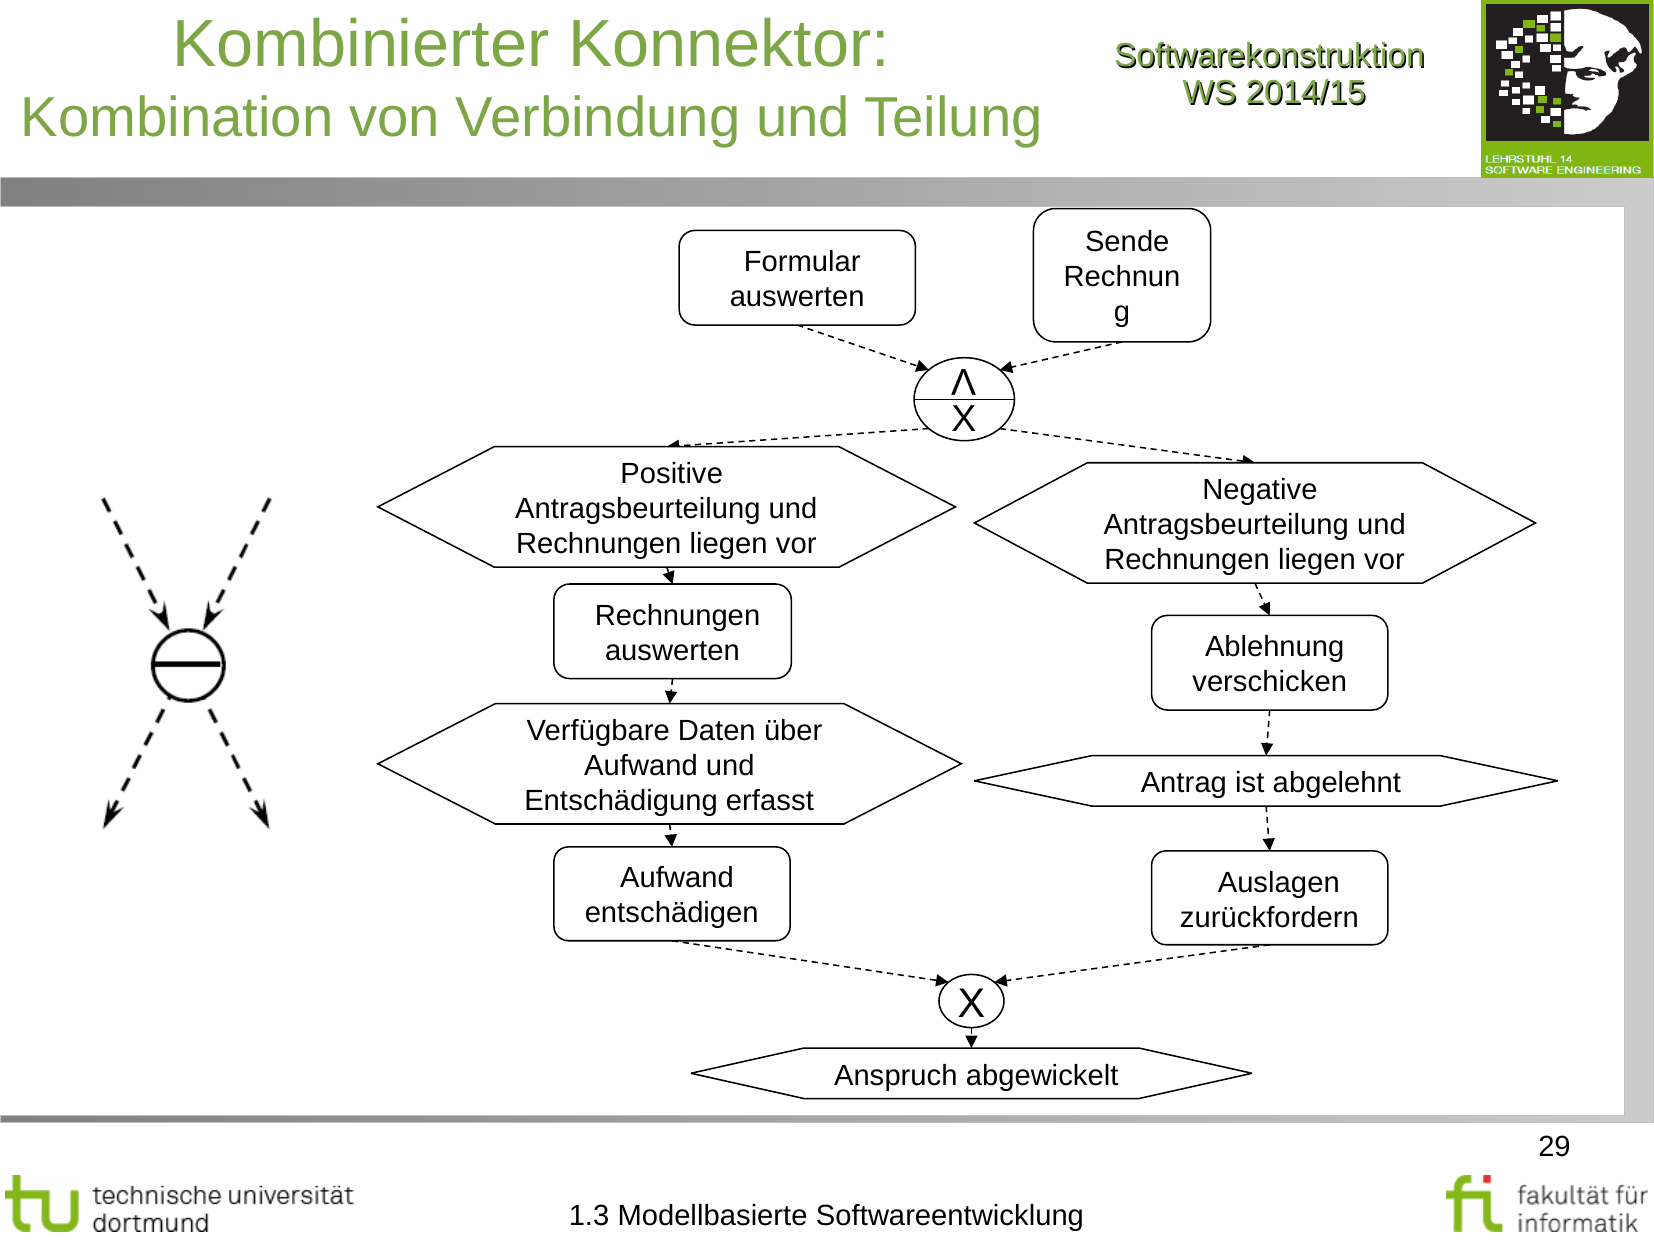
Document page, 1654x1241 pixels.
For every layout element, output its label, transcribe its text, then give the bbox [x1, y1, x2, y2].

picture [1481, 0, 1654, 178]
title Kombinierter Konnektor: Kombination von Verbindung und Teilung [0, 0, 1063, 178]
text_box Antrag ist abgelehnt [974, 755, 1558, 807]
text_box Ablehnung verschicken [1151, 615, 1388, 711]
text_box Sende Rechnung [1033, 208, 1211, 342]
text_box Positive Antragsbeurteilung und Rechnungen liegen vor [377, 446, 956, 568]
text_box X [936, 389, 992, 447]
text_box Rechnungen auswerten [553, 583, 792, 679]
text_box V [936, 354, 991, 389]
text_box X [938, 974, 1004, 1028]
text_box Formular auswerten [679, 230, 916, 326]
text_box Aufwand entschädigen [553, 846, 791, 941]
picture [1446, 1175, 1648, 1232]
text_box Negative Antragsbeurteilung und Rechnungen liegen vor [974, 462, 1536, 584]
text_box Auslagen zurückfordern [1151, 850, 1388, 945]
picture [93, 491, 279, 834]
text_box Anspruch abgewickelt [690, 1048, 1253, 1099]
text_box Verfügbare Daten über Aufwand und Entschädigung erfasst [377, 703, 962, 824]
picture [5, 1175, 354, 1232]
